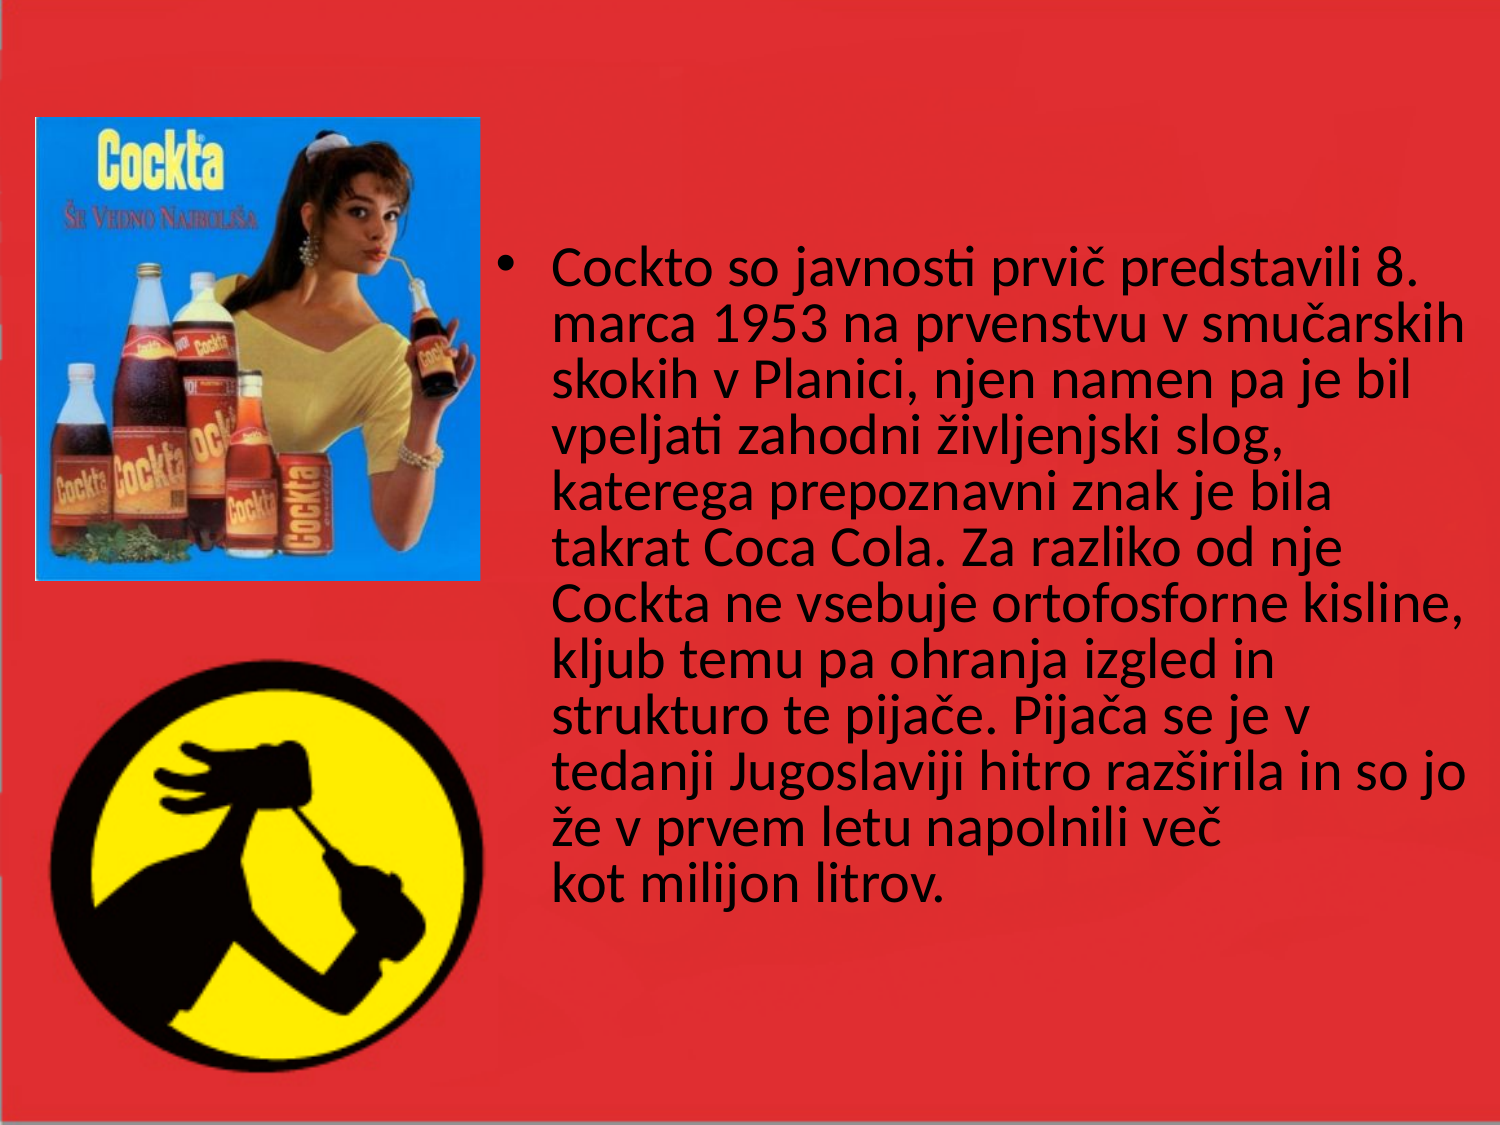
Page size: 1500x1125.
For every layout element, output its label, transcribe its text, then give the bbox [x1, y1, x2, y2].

picture [0, 0, 1500, 1125]
list Cockto so javnosti prvič predstavili 8. marca 1953 na prvenstvu v smučarskih skokih v Planici, njen namen pa je bil vpeljati zahodni življenjski slog, katerega prepoznavni znak je bila takrat Coca Cola. Za razliko od nje Cockta ne vsebuje ortofosforne kisline, kljub temu pa ohranja izgled in strukturo te pijače. Pijača se je v tedanji Jugoslaviji hitro razširila in so jo že v prvem letu napolnili več kot milijon litrov. [480, 234, 1500, 1125]
